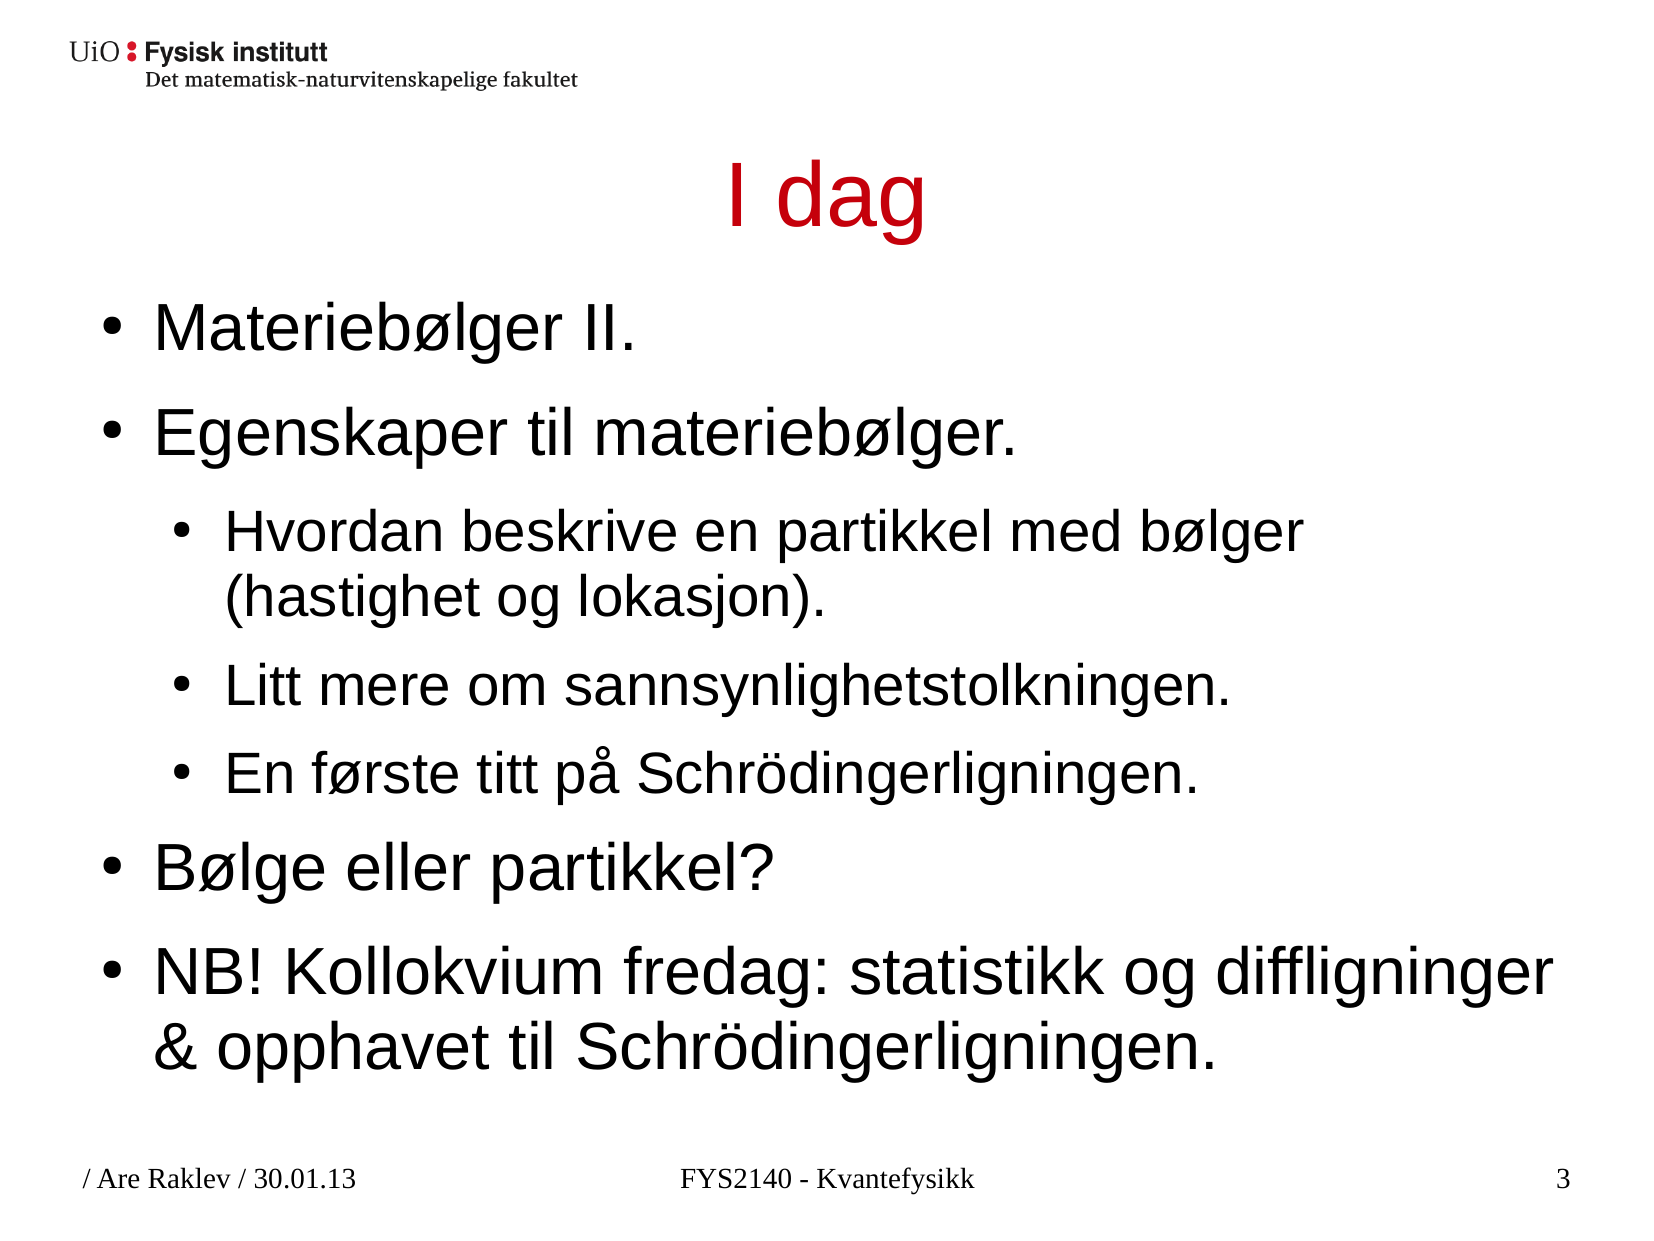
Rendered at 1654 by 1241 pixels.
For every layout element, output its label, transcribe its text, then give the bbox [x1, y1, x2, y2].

picture [68, 37, 581, 93]
list Materiebølger II. Egenskaper til materiebølger. Hvordan beskrive en partikkel med bølger (hastighet og lokasjon). Litt mere om sannsynlighetstolkningen. En første titt på Schrödingerligningen. Bølge eller partikkel? NB! Kollokvium fredag: statistikk og diffligninger & opphavet til Schrödingerligningen. [82, 290, 1613, 1094]
title I dag [82, 90, 1571, 290]
